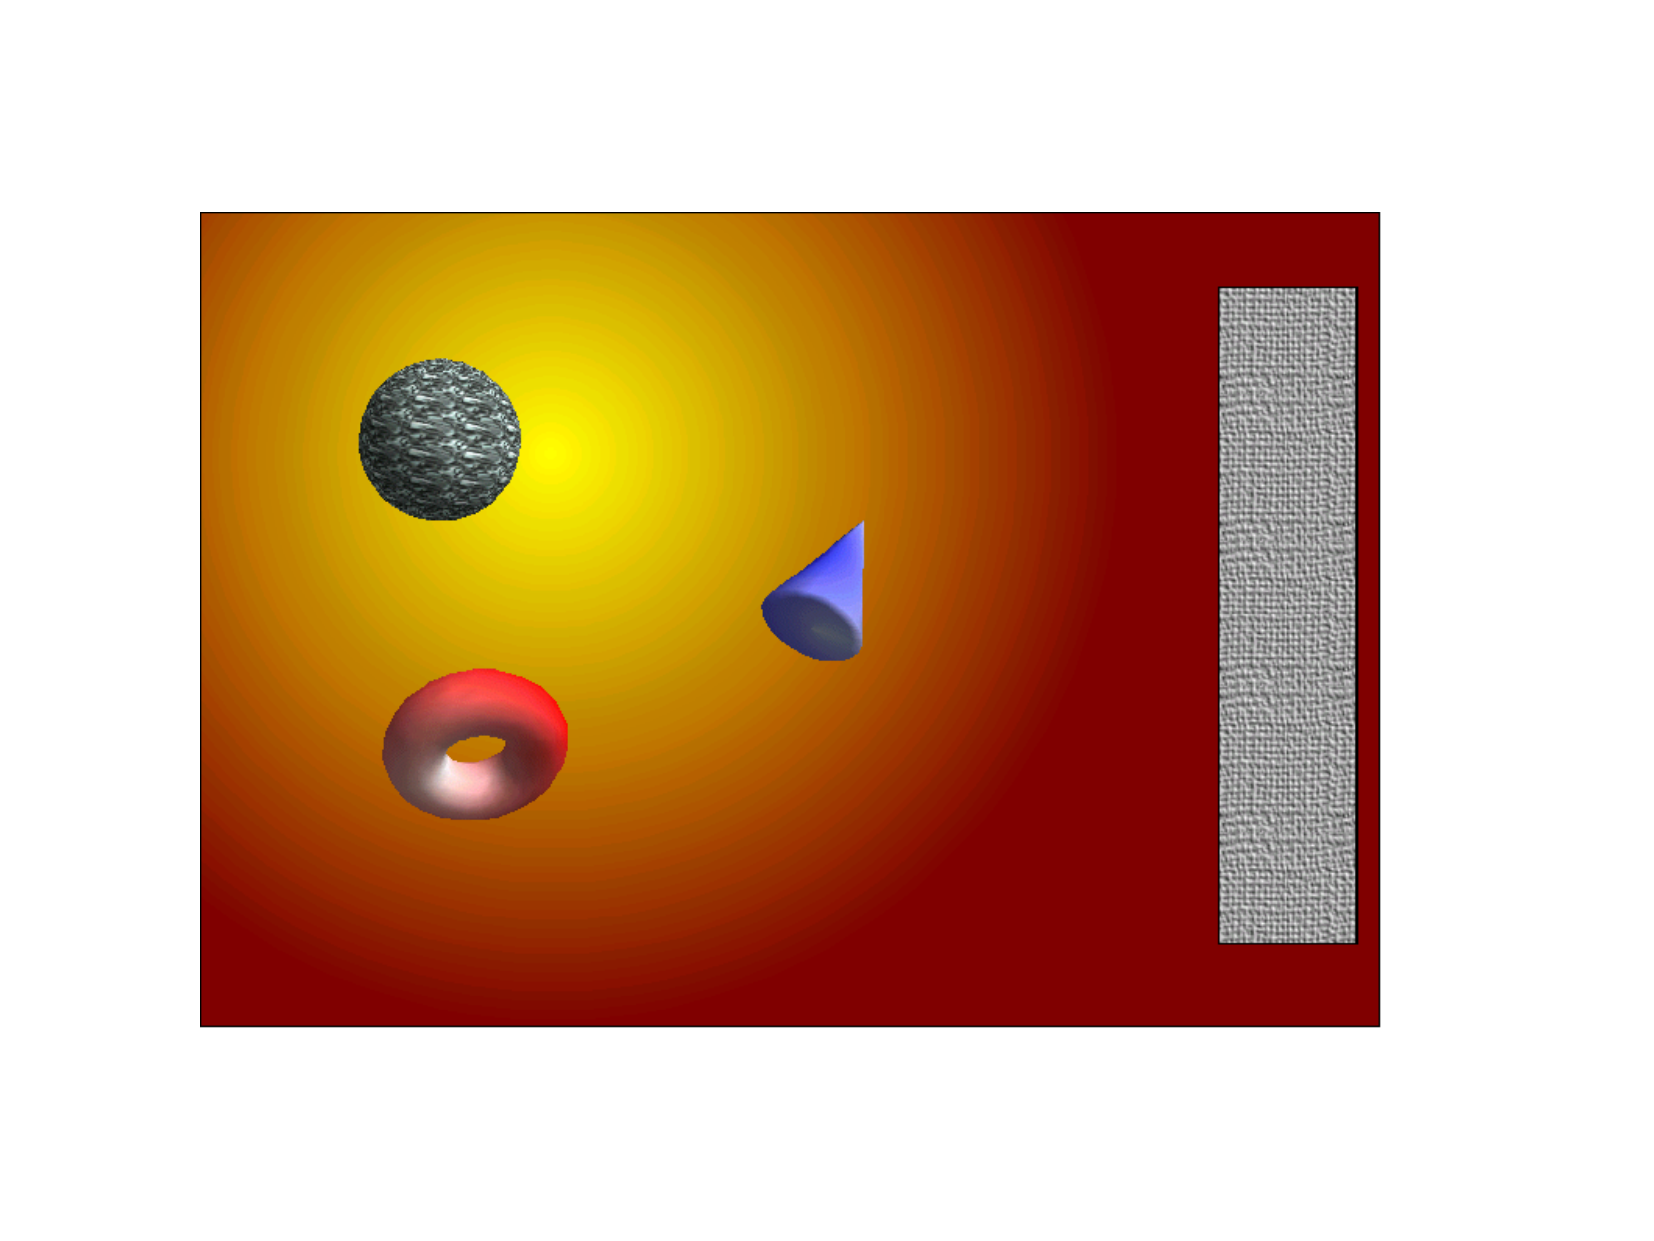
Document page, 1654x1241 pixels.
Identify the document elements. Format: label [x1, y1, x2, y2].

picture [200, 212, 1382, 1029]
